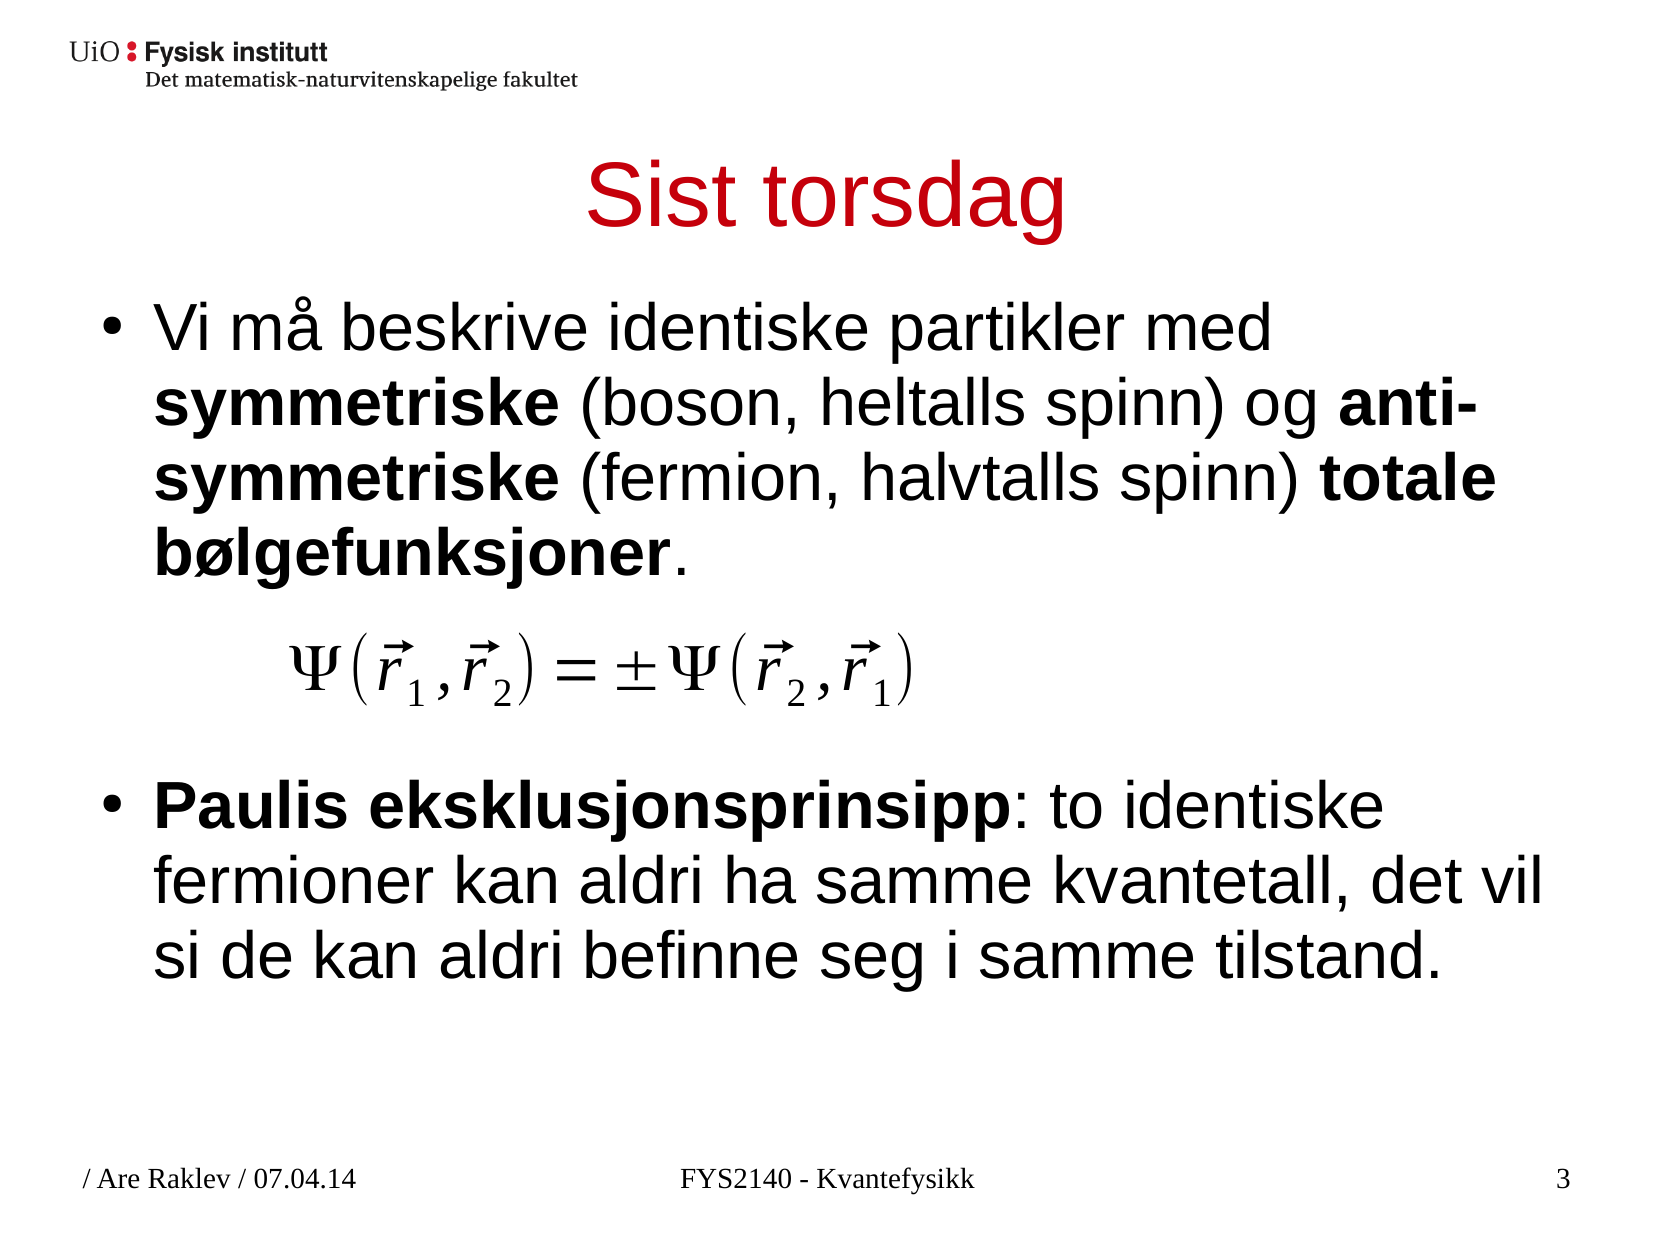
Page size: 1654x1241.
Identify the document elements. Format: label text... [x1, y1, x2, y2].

chart [280, 629, 923, 715]
title Sist torsdag [82, 90, 1571, 290]
picture [68, 37, 581, 93]
list Vi må beskrive identiske partikler med symmetriske (boson, heltalls spinn) og anti-symmetriske (fermion, halvtalls spinn) totale bølgefunksjoner. Paulis eksklusjonsprinsipp: to identiske fermioner kan aldri ha samme kvantetall, det vil si de kan aldri befinne seg i samme tilstand. [82, 290, 1576, 1095]
